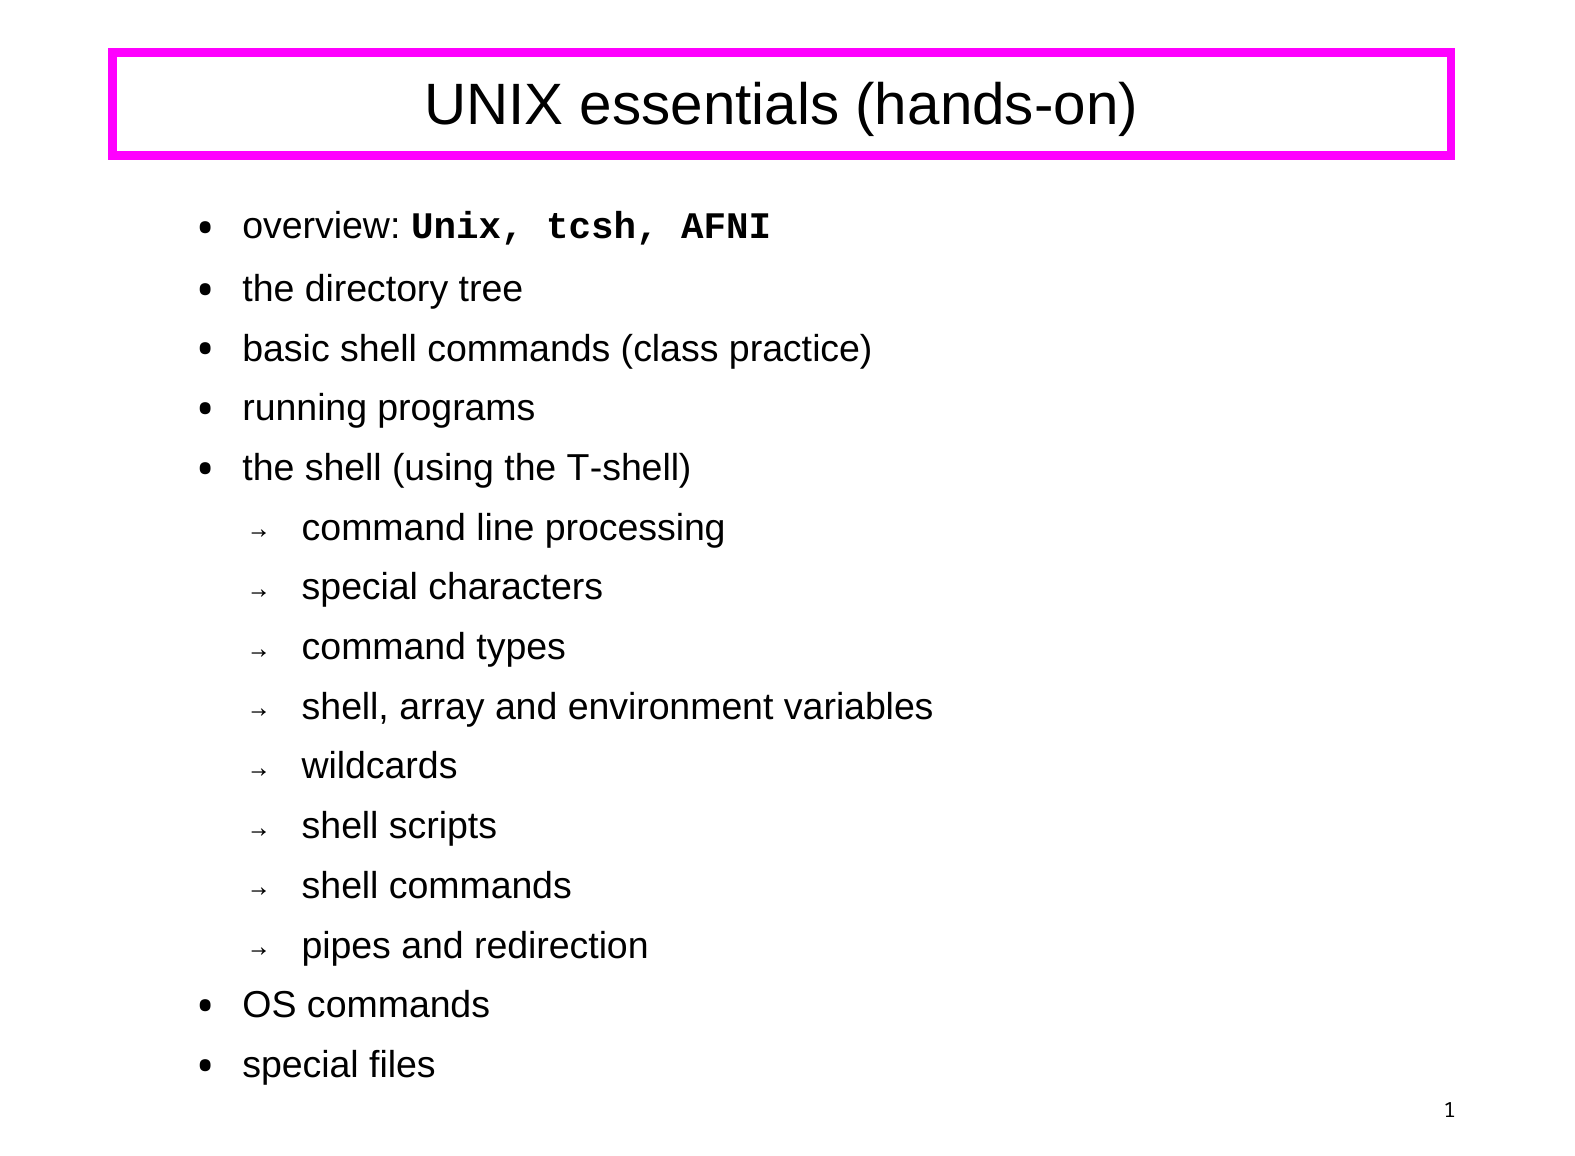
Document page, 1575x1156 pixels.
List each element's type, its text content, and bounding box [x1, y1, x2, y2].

title UNIX essentials (hands-on) [112, 52, 1452, 156]
list overview: Unix, tcsh, AFNI the directory tree basic shell commands (class practice) running programs the shell (using the T-shell) command line processing special characters command types shell, array and environment variables wildcards shell scripts shell commands pipes and redirection OS commands special files [174, 187, 1471, 1097]
